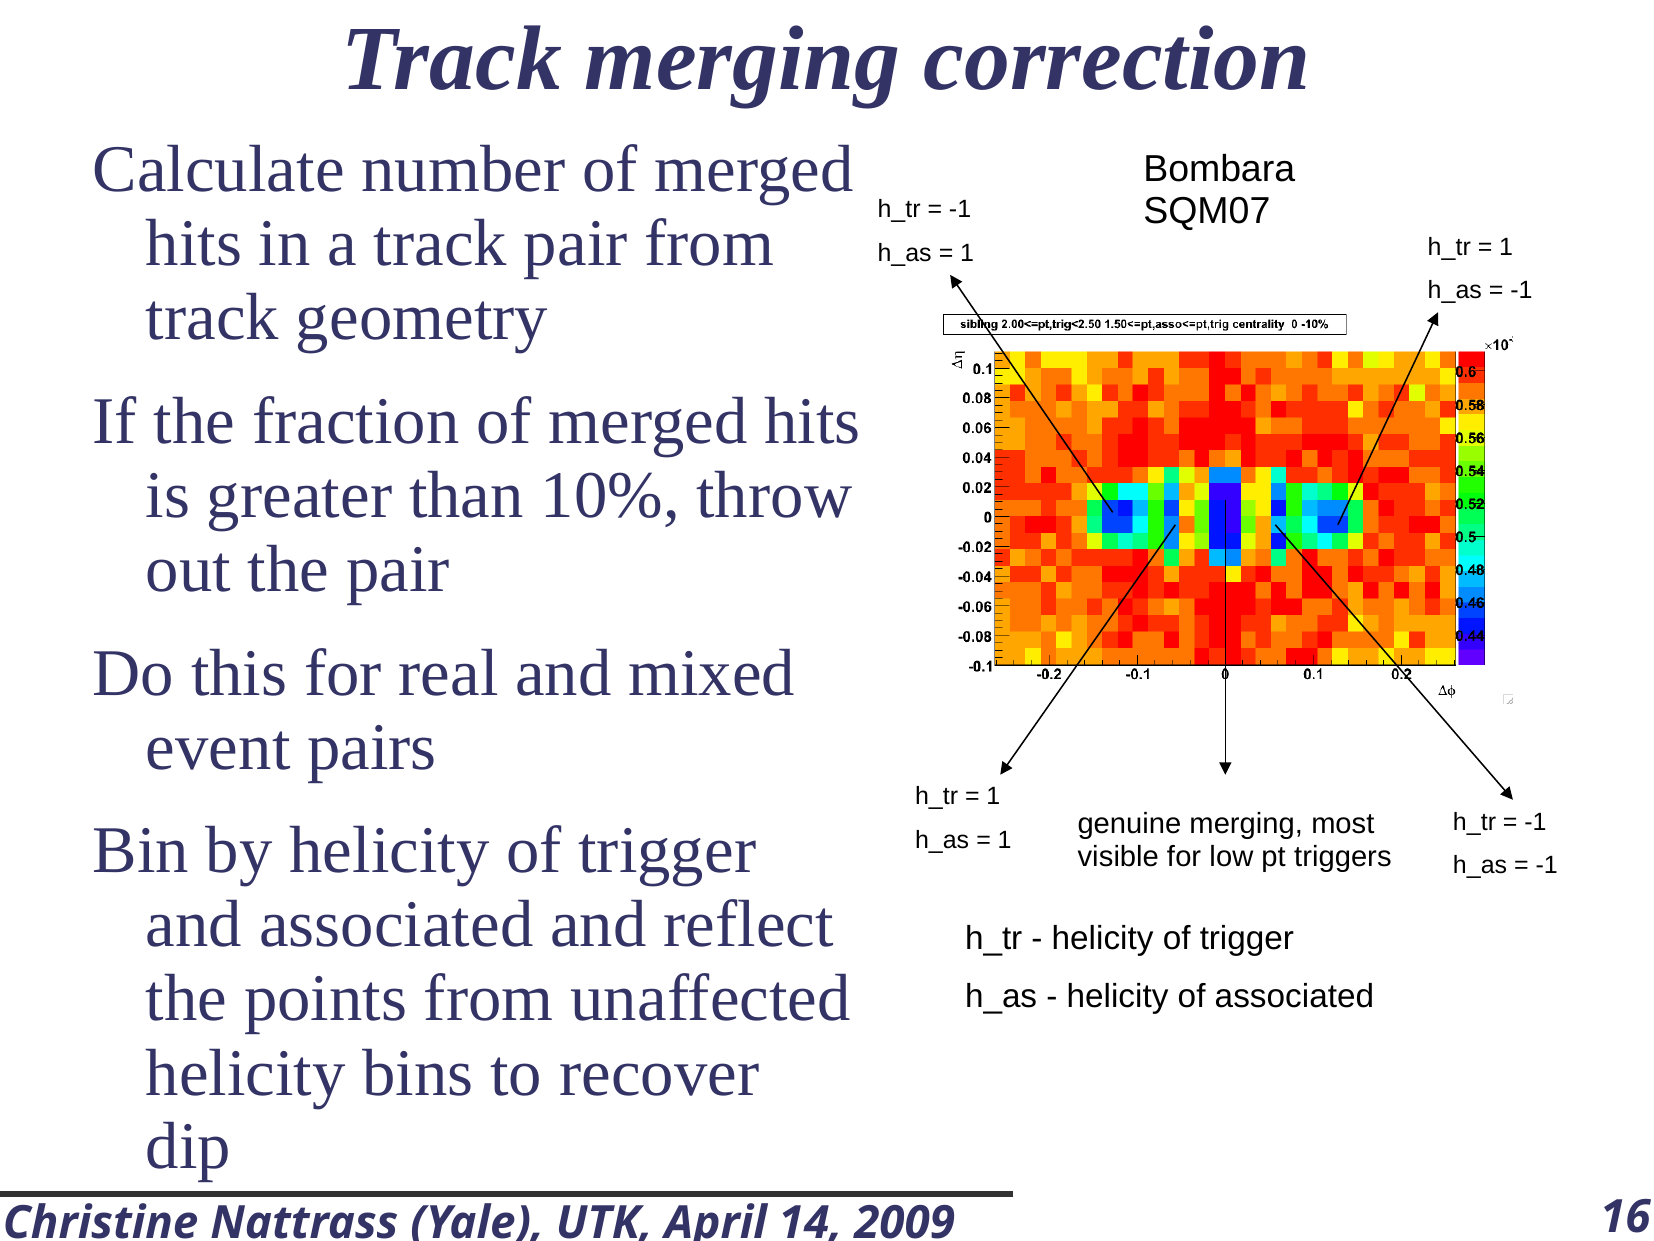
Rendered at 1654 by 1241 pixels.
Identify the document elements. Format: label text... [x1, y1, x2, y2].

text_box h_tr = 1 h_as = 1 [900, 774, 1027, 862]
picture [937, 312, 1513, 704]
text_box h_tr = 1 h_as = -1 [1413, 224, 1548, 312]
text_box h_tr = -1 h_as = 1 [862, 187, 1051, 275]
text_box genuine merging, most visible for low pt triggers [1062, 799, 1413, 881]
list Calculate number of merged hits in a track pair from track geometry If the fraction of merged hits is greater than 10%, throw out the pair Do this for real and mixed event pairs Bin by helicity of trigger and associated and reflect the points from unaffected helicity bins to recover dip [75, 132, 863, 1184]
title Track merging correction [82, 0, 1571, 163]
text_box Bombara SQM07 [1128, 140, 1354, 240]
text_box h_tr - helicity of trigger h_as - helicity of associated [950, 912, 1551, 1023]
text_box h_tr = -1 h_as = -1 [1438, 799, 1573, 887]
